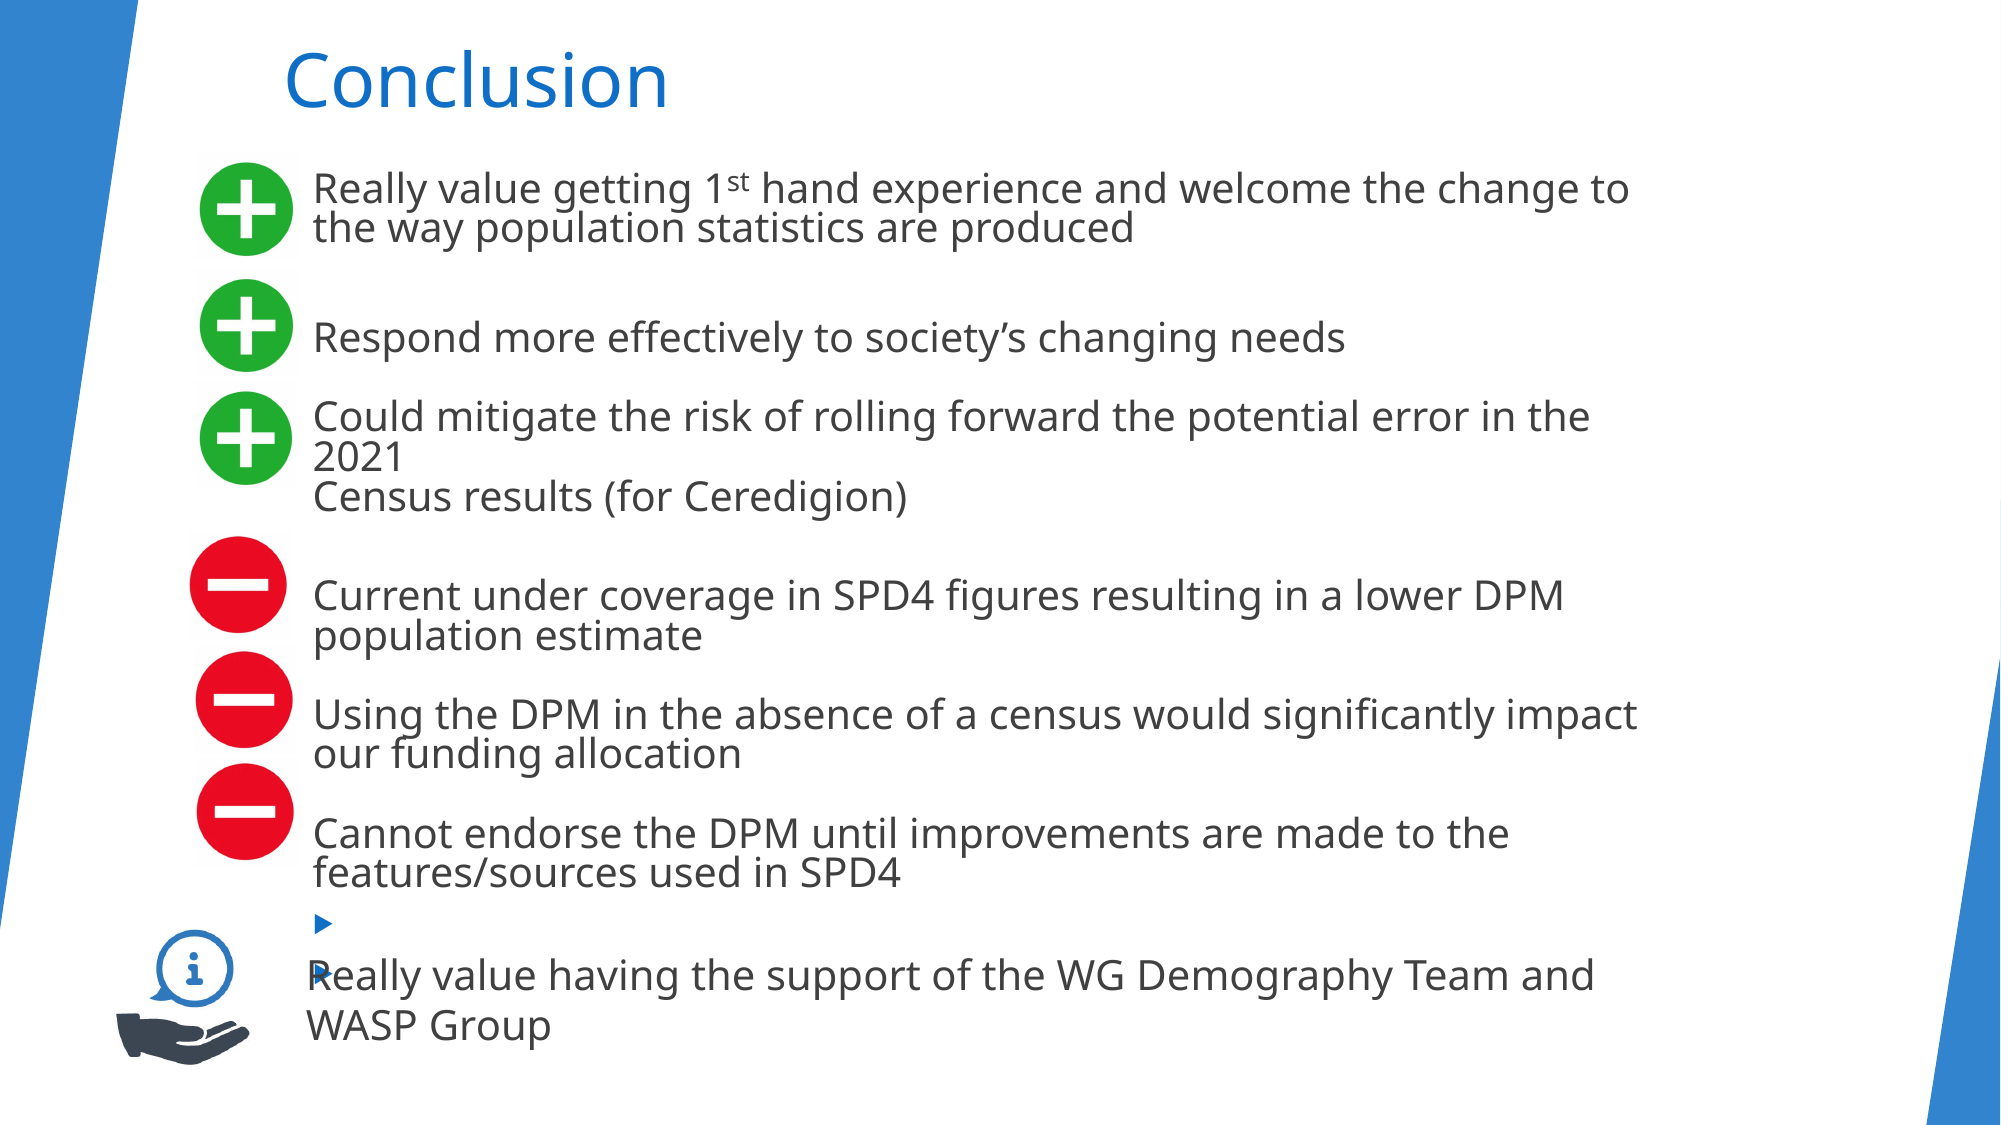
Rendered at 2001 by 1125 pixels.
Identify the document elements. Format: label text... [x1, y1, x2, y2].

text_box [0, 0, 2000, 1125]
text_box Really value having the support of the WG Demography Team and WASP Group [290, 940, 1646, 1057]
picture [195, 152, 298, 259]
text_box Really value getting 1st hand experience and welcome the change to the way population statistics are produced Respond more effectively to society’s changing needs Could mitigate the risk of rolling forward the potential error in the 2021 Census results (for Ceredigion) Current under coverage in SPD4 figures resulting in a lower DPM population estimate Using the DPM in the absence of a census would significantly impact our funding allocation Cannot endorse the DPM until improvements are made to the features/sources used in SPD4 [297, 164, 1708, 907]
picture [188, 531, 291, 640]
picture [195, 758, 297, 867]
picture [195, 268, 297, 375]
picture [195, 380, 297, 488]
text_box Conclusion [268, 24, 1804, 242]
picture [194, 646, 297, 755]
picture [19, 888, 346, 1106]
